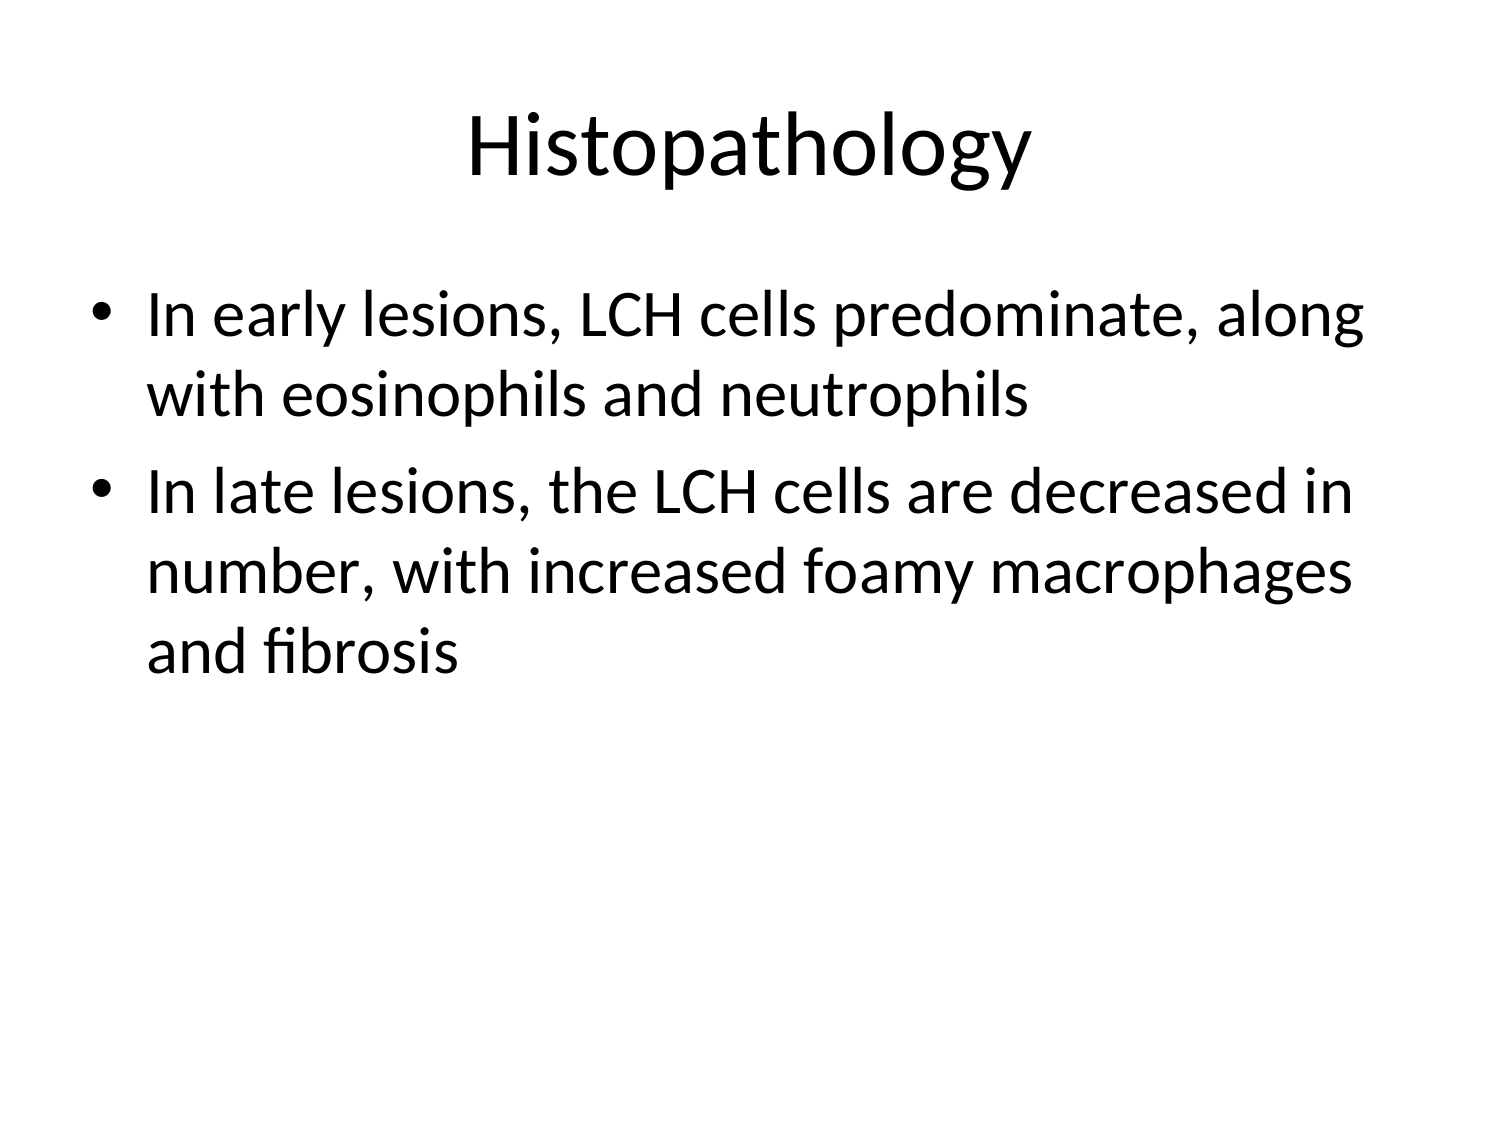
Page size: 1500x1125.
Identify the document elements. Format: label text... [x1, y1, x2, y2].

title Histopathology [75, 45, 1426, 233]
list In early lesions, LCH cells predominate, along with eosinophils and neutrophils In late lesions, the LCH cells are decreased in number, with increased foamy macrophages and fibrosis [75, 262, 1426, 1005]
